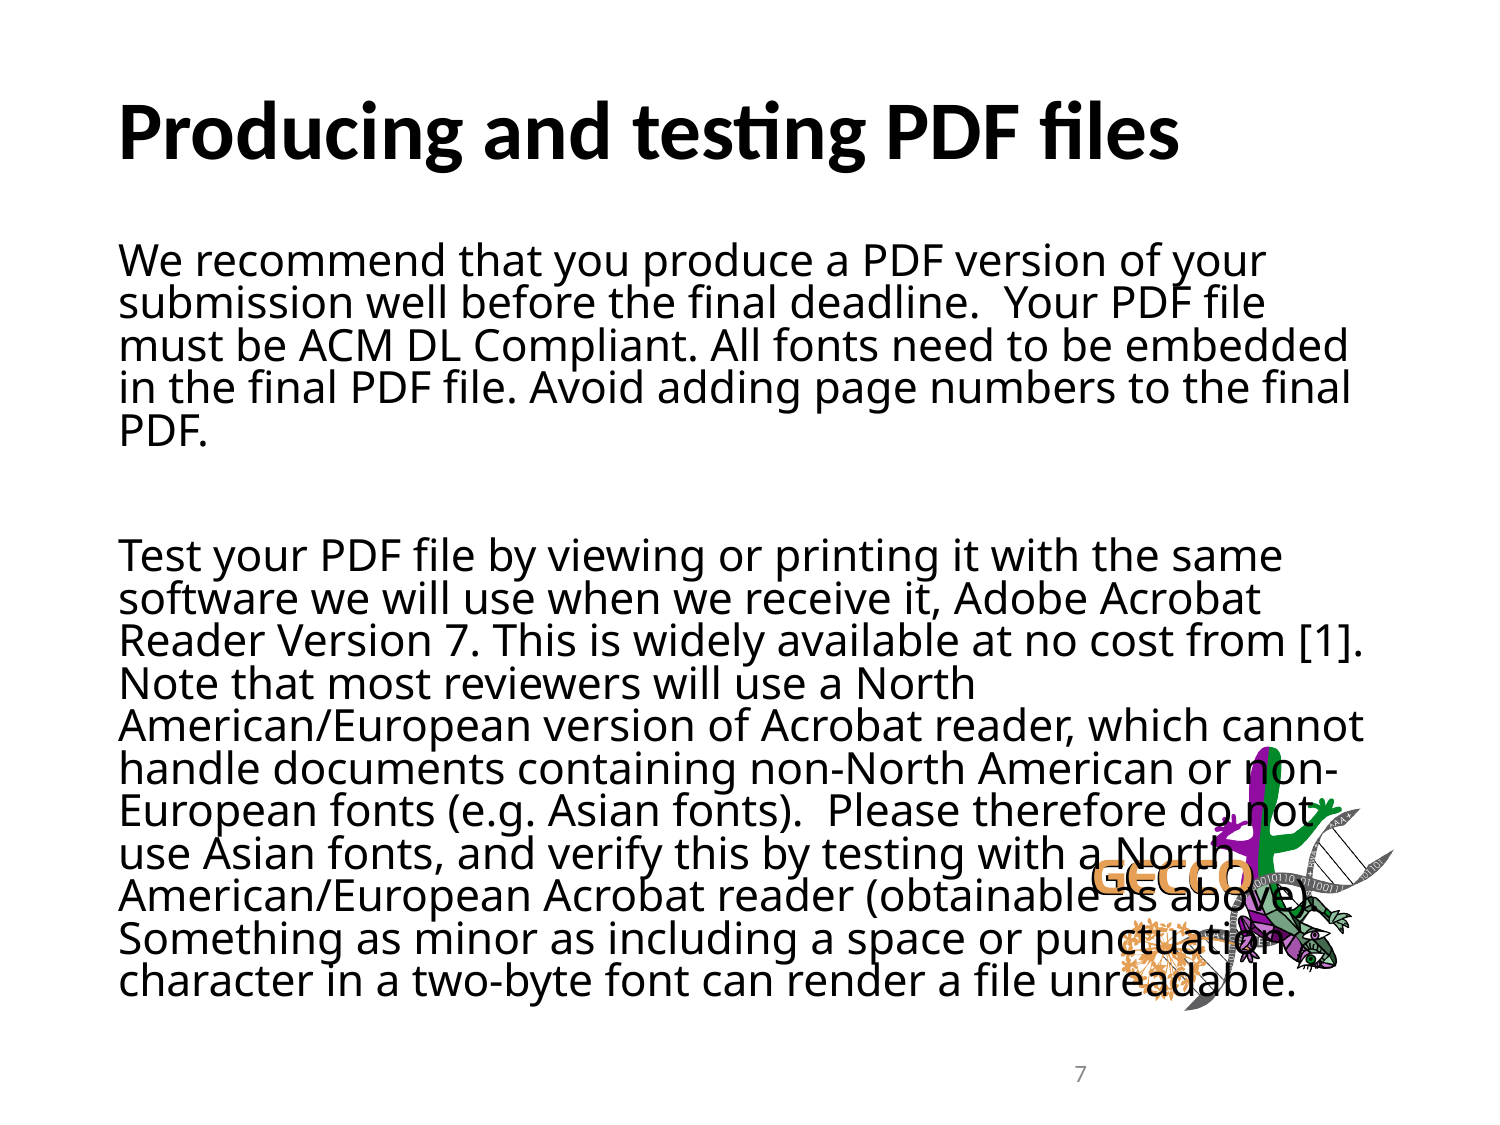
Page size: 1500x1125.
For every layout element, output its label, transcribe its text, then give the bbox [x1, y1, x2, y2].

list We recommend that you produce a PDF version of your submission well before the final deadline. Your PDF file must be ACM DL Compliant. All fonts need to be embedded in the final PDF file. Avoid adding page numbers to the final PDF. Test your PDF file by viewing or printing it with the same software we will use when we receive it, Adobe Acrobat Reader Version 7. This is widely available at no cost from [1]. Note that most reviewers will use a North American/European version of Acrobat reader, which cannot handle documents containing non-North American or non-European fonts (e.g. Asian fonts). Please therefore do not use Asian fonts, and verify this by testing with a North American/European Acrobat reader (obtainable as above). Something as minor as including a space or punctuation character in a two-byte font can render a file unreadable. [103, 234, 1397, 1014]
text_box 7 [1059, 1042, 1397, 1103]
title Producing and testing PDF files [103, 59, 1397, 207]
